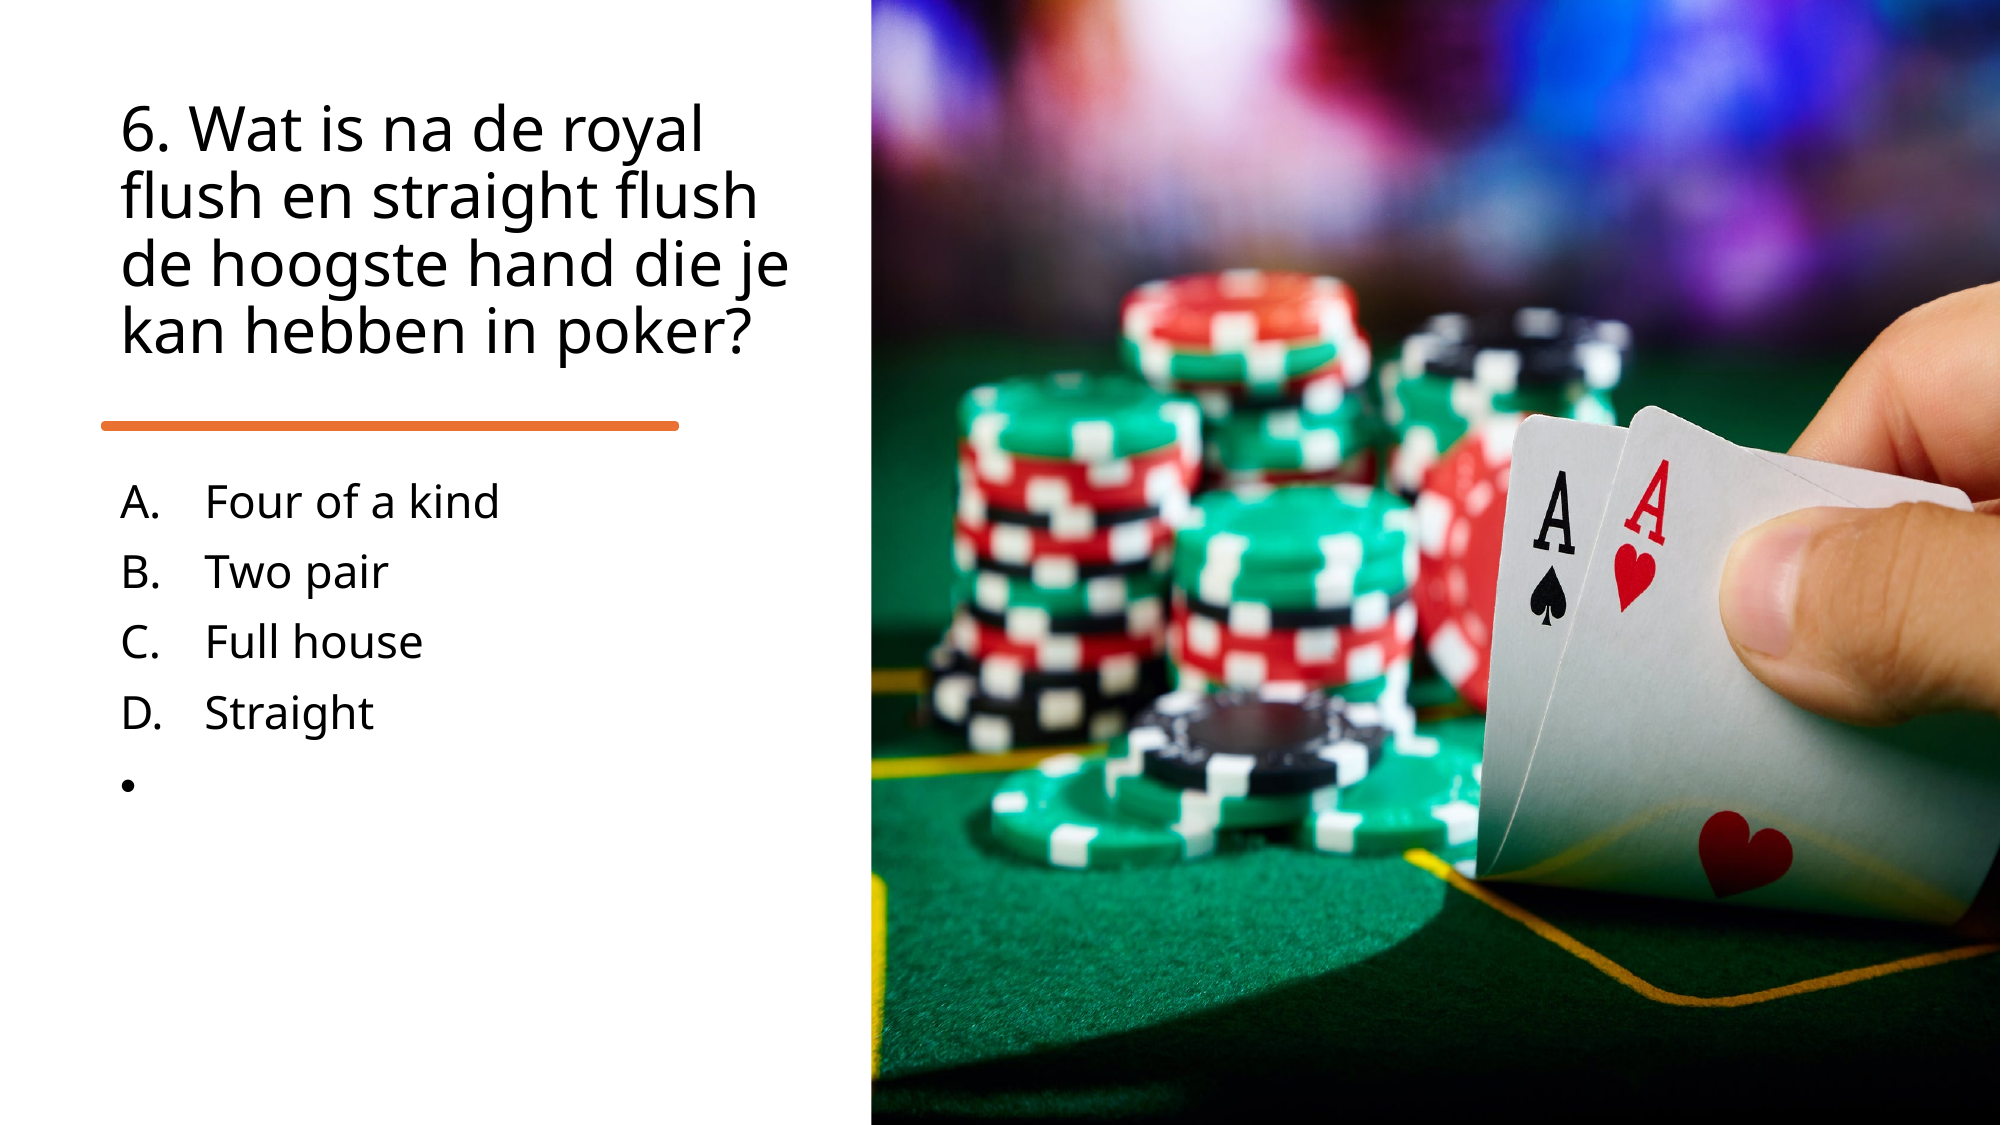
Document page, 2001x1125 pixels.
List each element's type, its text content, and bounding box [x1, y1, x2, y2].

list Four of a kind Two pair Full house Straight [105, 471, 802, 1016]
title 6. Wat is na de royal flush en straight flush de hoogste hand die je kan hebben in poker? [105, 53, 822, 375]
picture [871, 0, 2000, 1125]
text_box [0, 0, 871, 1125]
